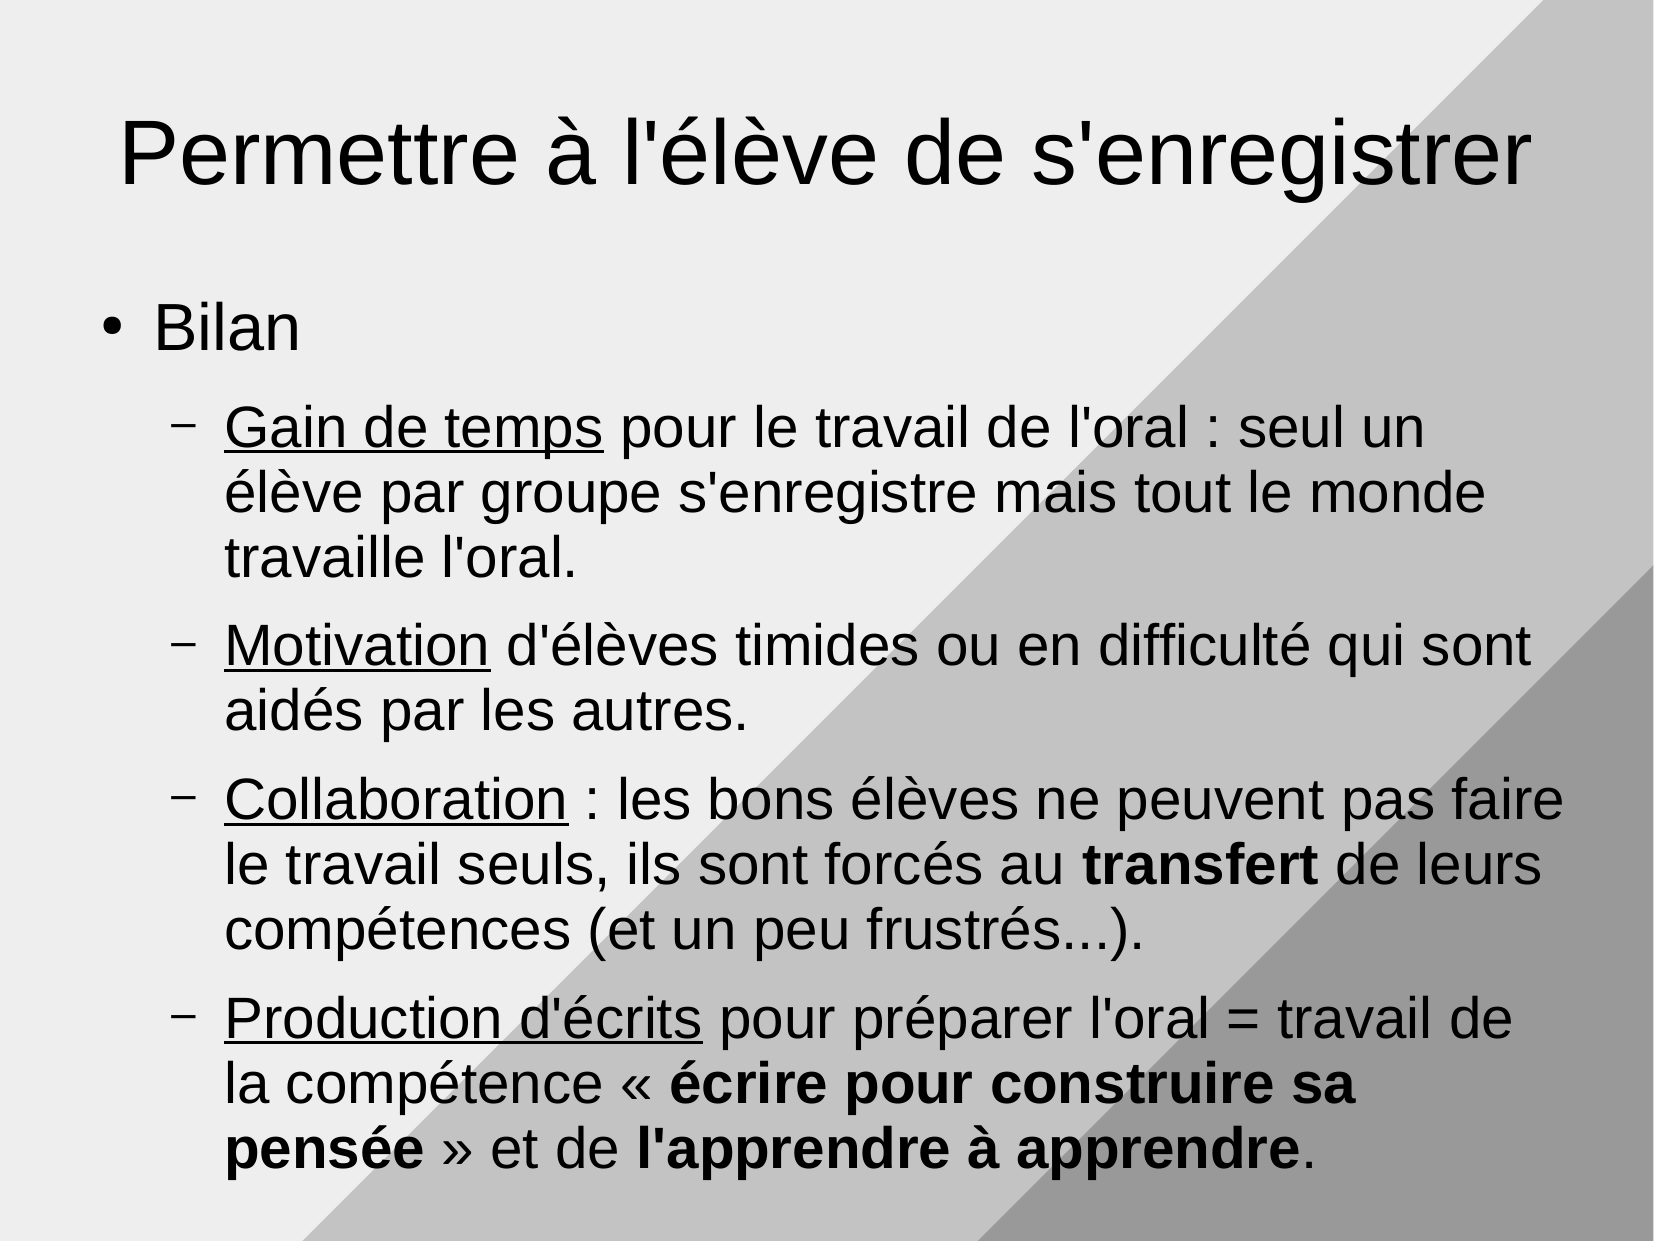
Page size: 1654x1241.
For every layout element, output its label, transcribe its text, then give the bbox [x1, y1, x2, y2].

title Permettre à l'élève de s'enregistrer [82, 49, 1571, 257]
list Bilan Gain de temps pour le travail de l'oral : seul un élève par groupe s'enregistre mais tout le monde travaille l'oral. Motivation d'élèves timides ou en difficulté qui sont aidés par les autres. Collaboration : les bons élèves ne peuvent pas faire le travail seuls, ils sont forcés au transfert de leurs compétences (et un peu frustrés...). Production d'écrits pour préparer l'oral = travail de la compétence « écrire pour construire sa pensée » et de l'apprendre à apprendre. [82, 290, 1571, 1184]
